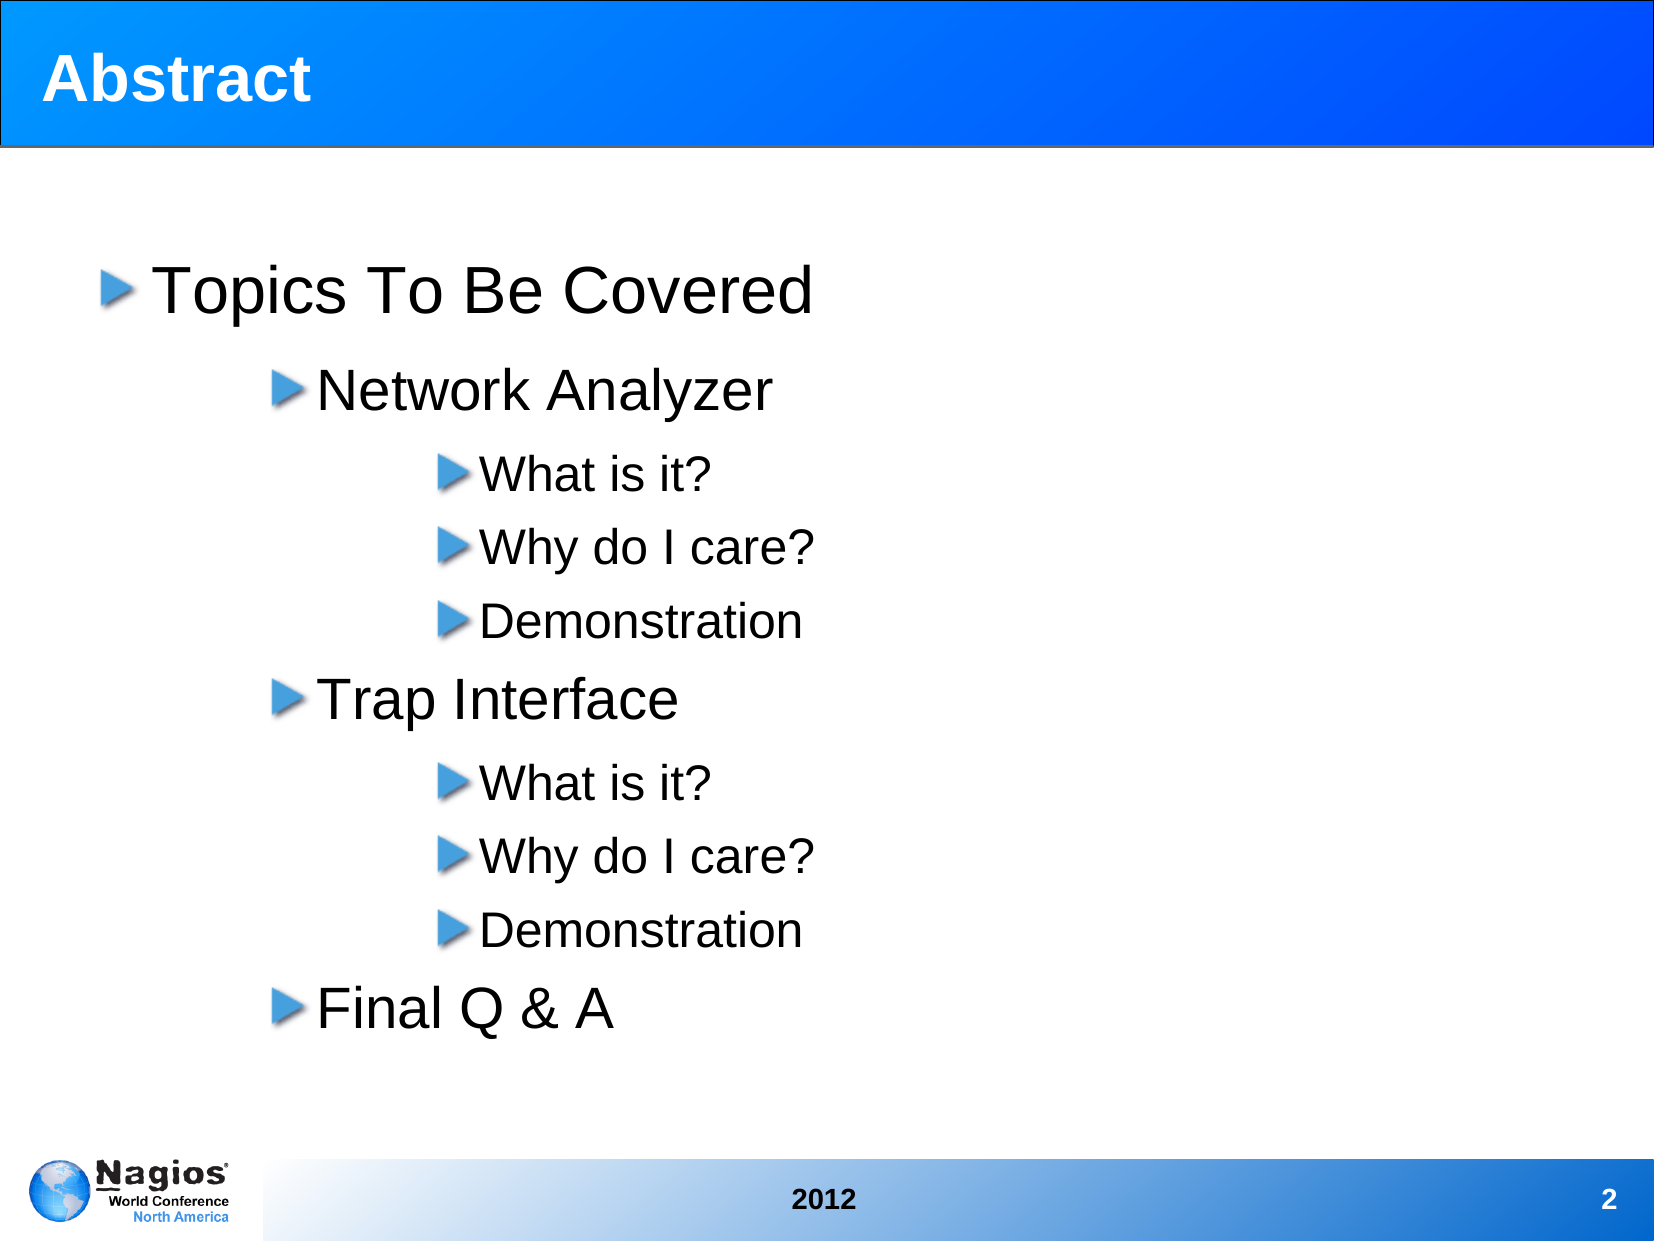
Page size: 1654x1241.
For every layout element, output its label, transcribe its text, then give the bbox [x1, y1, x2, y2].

title Abstract [41, 29, 1248, 127]
picture [29, 1159, 229, 1235]
list Topics To Be Covered Network Analyzer What is it? Why do I care? Demonstration Trap Interface What is it? Why do I care? Demonstration Final Q & A [80, 253, 1569, 1072]
